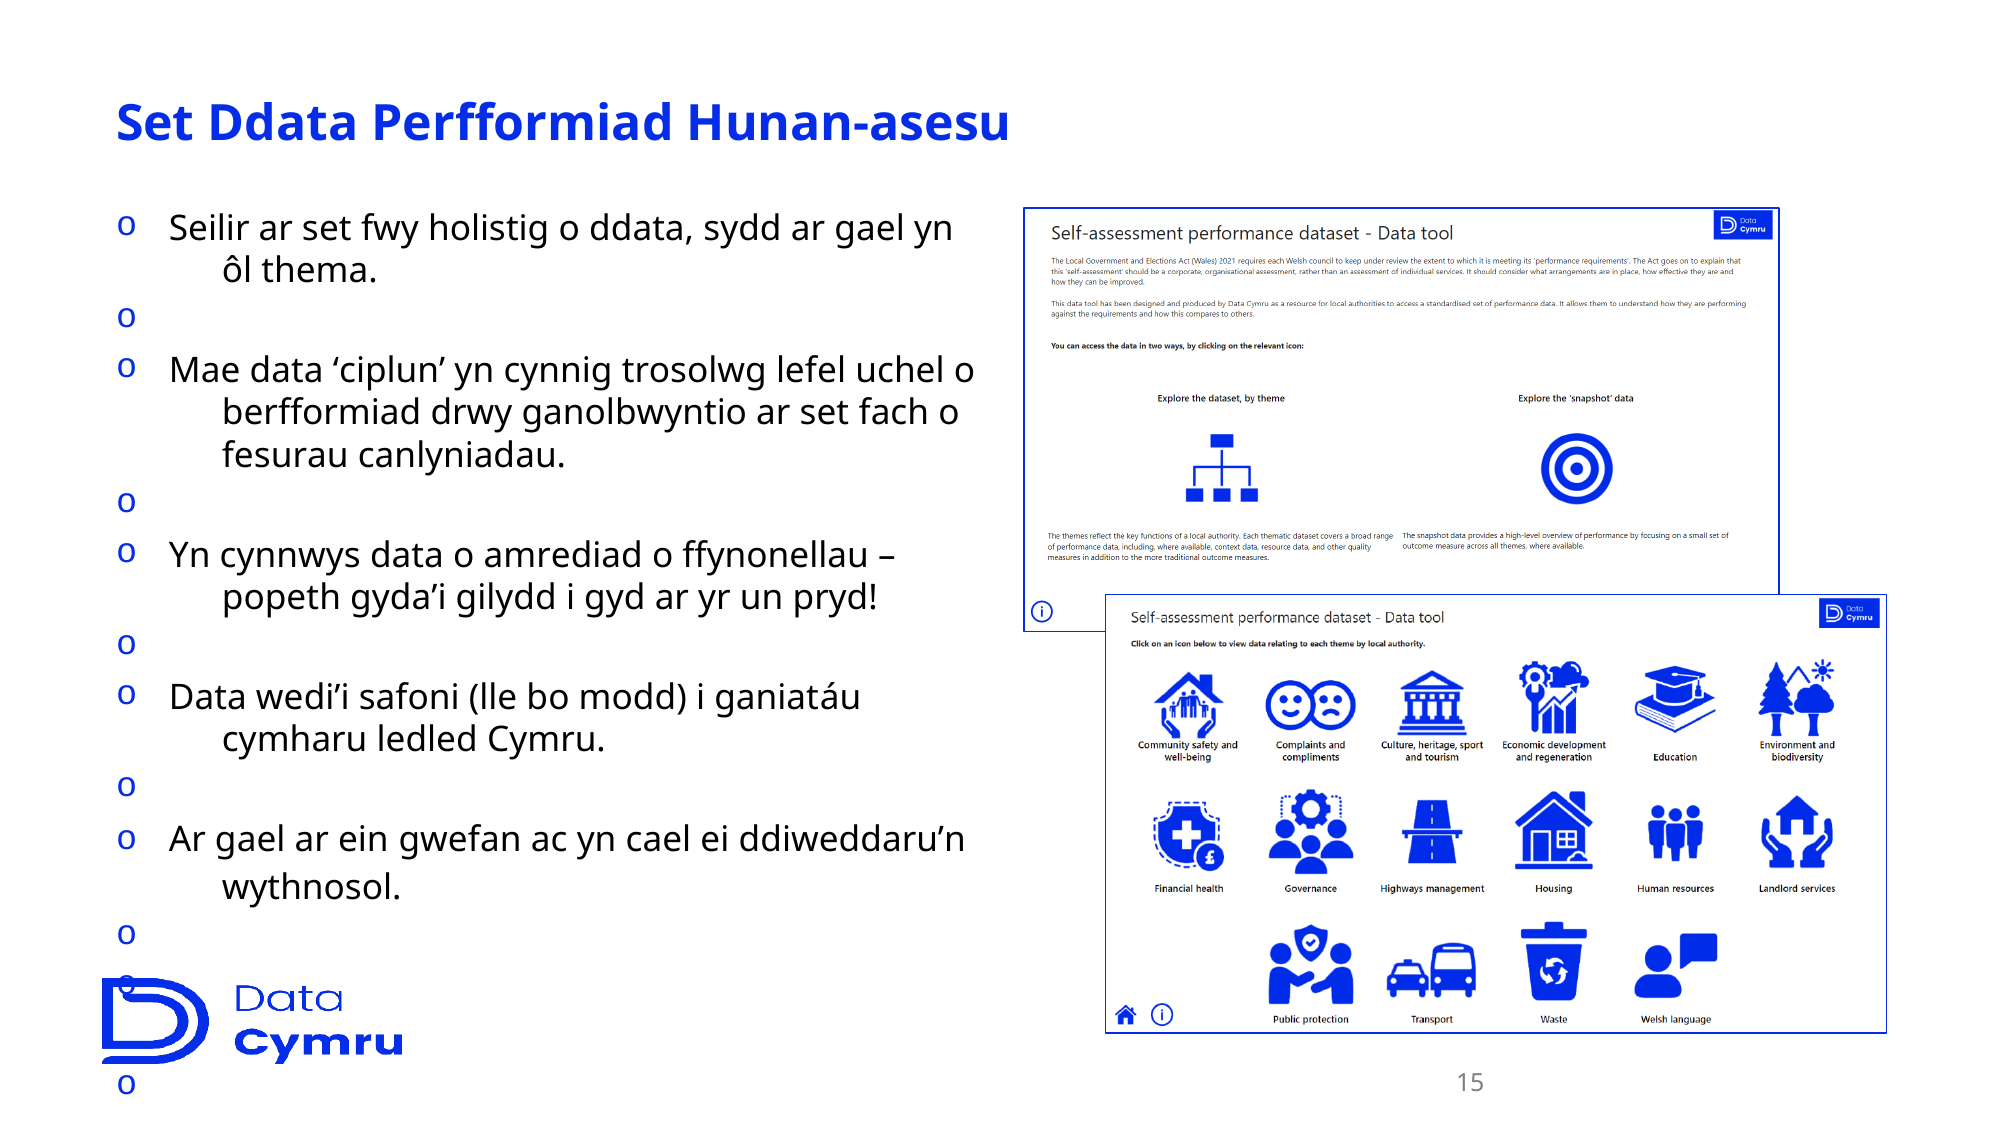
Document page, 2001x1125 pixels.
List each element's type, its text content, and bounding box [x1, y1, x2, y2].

text_box 15 [1441, 1058, 1908, 1094]
title Set Ddata Perfformiad Hunan-asesu [101, 57, 1899, 184]
picture [1024, 208, 1779, 631]
list Seilir ar set fwy holistig o ddata, sydd ar gael yn ôl thema. Mae data ‘ciplun’ yn cynnig trosolwg lefel uchel o berfformiad drwy ganolbwyntio ar set fach o fesurau canlyniadau. Yn cynnwys data o amrediad o ffynonellau – popeth gyda’i gilydd i gyd ar yr un pryd! Data wedi’i safoni (lle bo modd) i ganiatáu cymharu ledled Cymru. Ar gael ar ein gwefan ac yn cael ei ddiweddaru’n wythnosol. [101, 197, 1000, 921]
picture [1106, 595, 1886, 1033]
